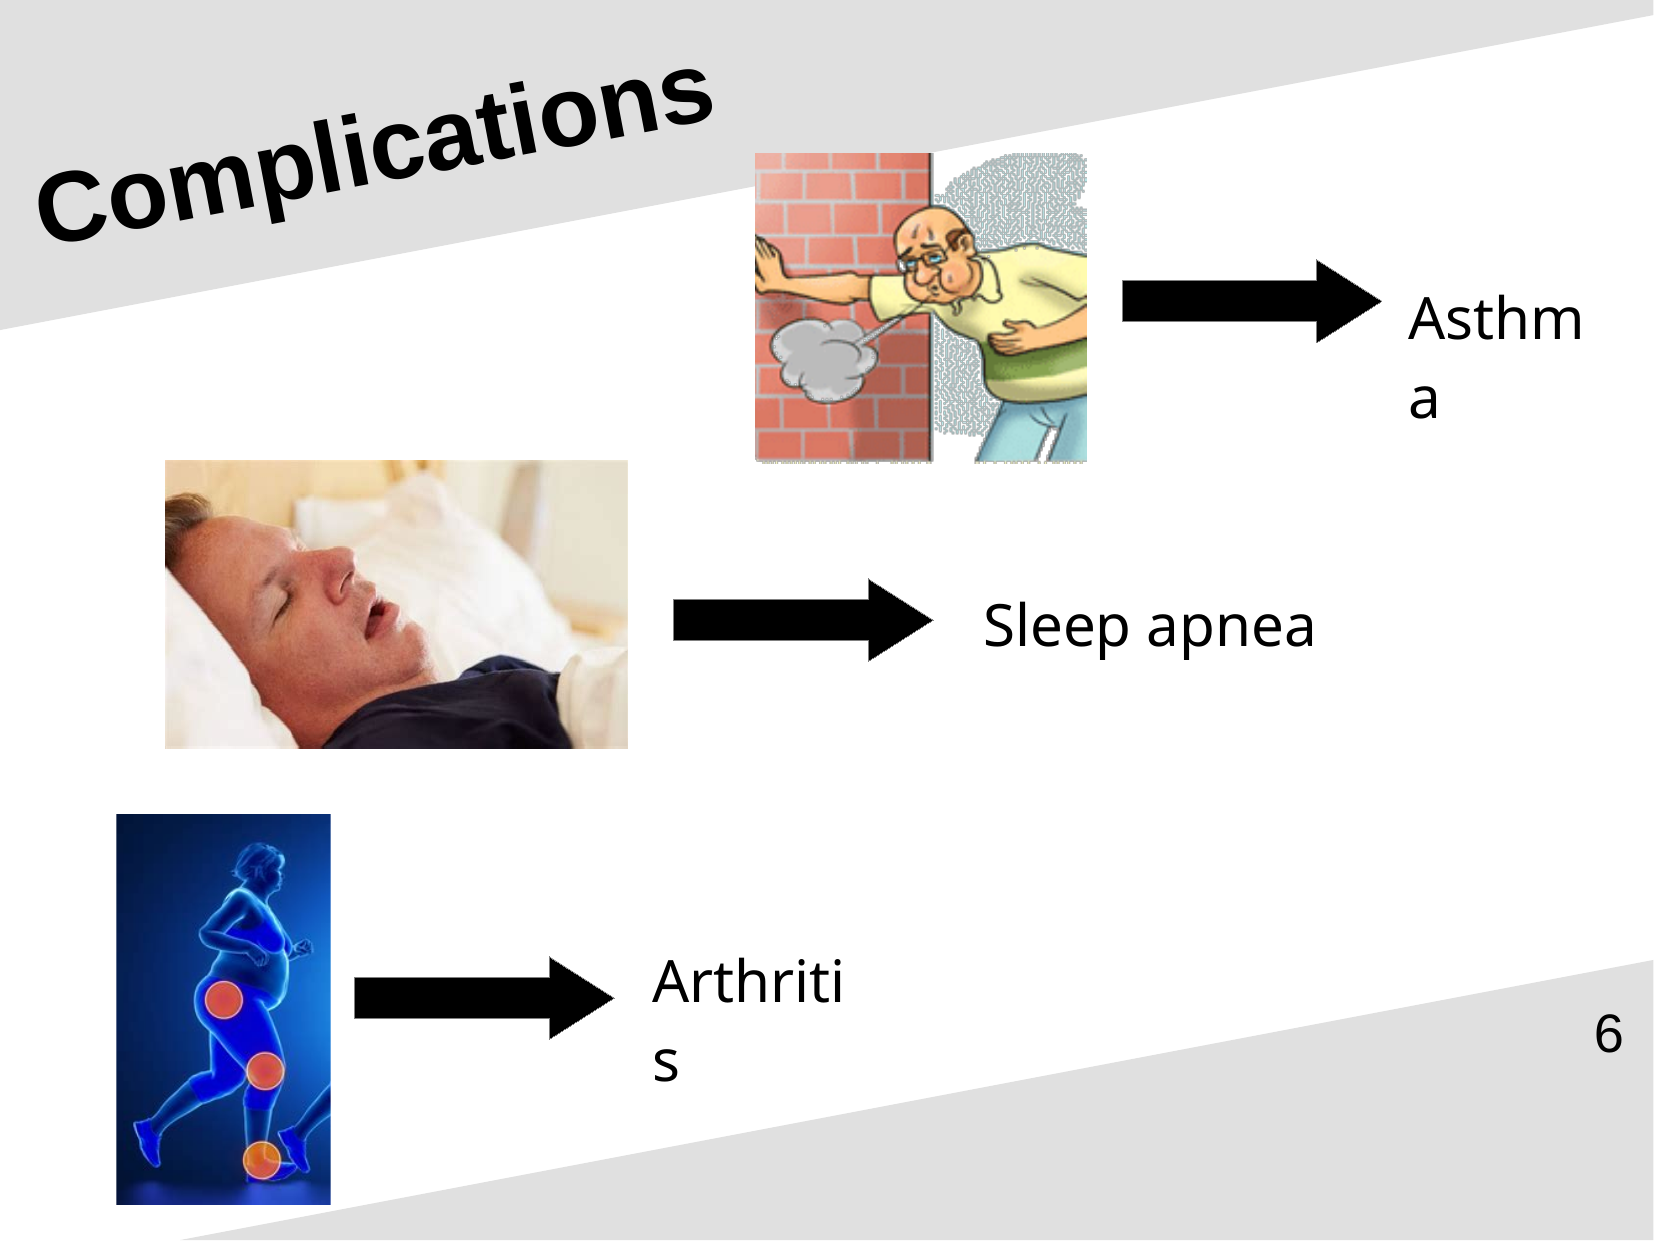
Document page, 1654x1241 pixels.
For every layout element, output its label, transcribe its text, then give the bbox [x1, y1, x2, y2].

text_box Sleep apnea [968, 576, 1347, 662]
text_box [354, 956, 615, 1040]
picture [755, 153, 1087, 464]
picture [116, 814, 331, 1205]
text_box [1122, 259, 1382, 343]
text_box Arthritis [637, 933, 886, 1018]
picture [165, 460, 628, 749]
text_box [673, 578, 934, 662]
text_box Asthma [1393, 269, 1630, 355]
title Complications [16, 0, 1518, 315]
